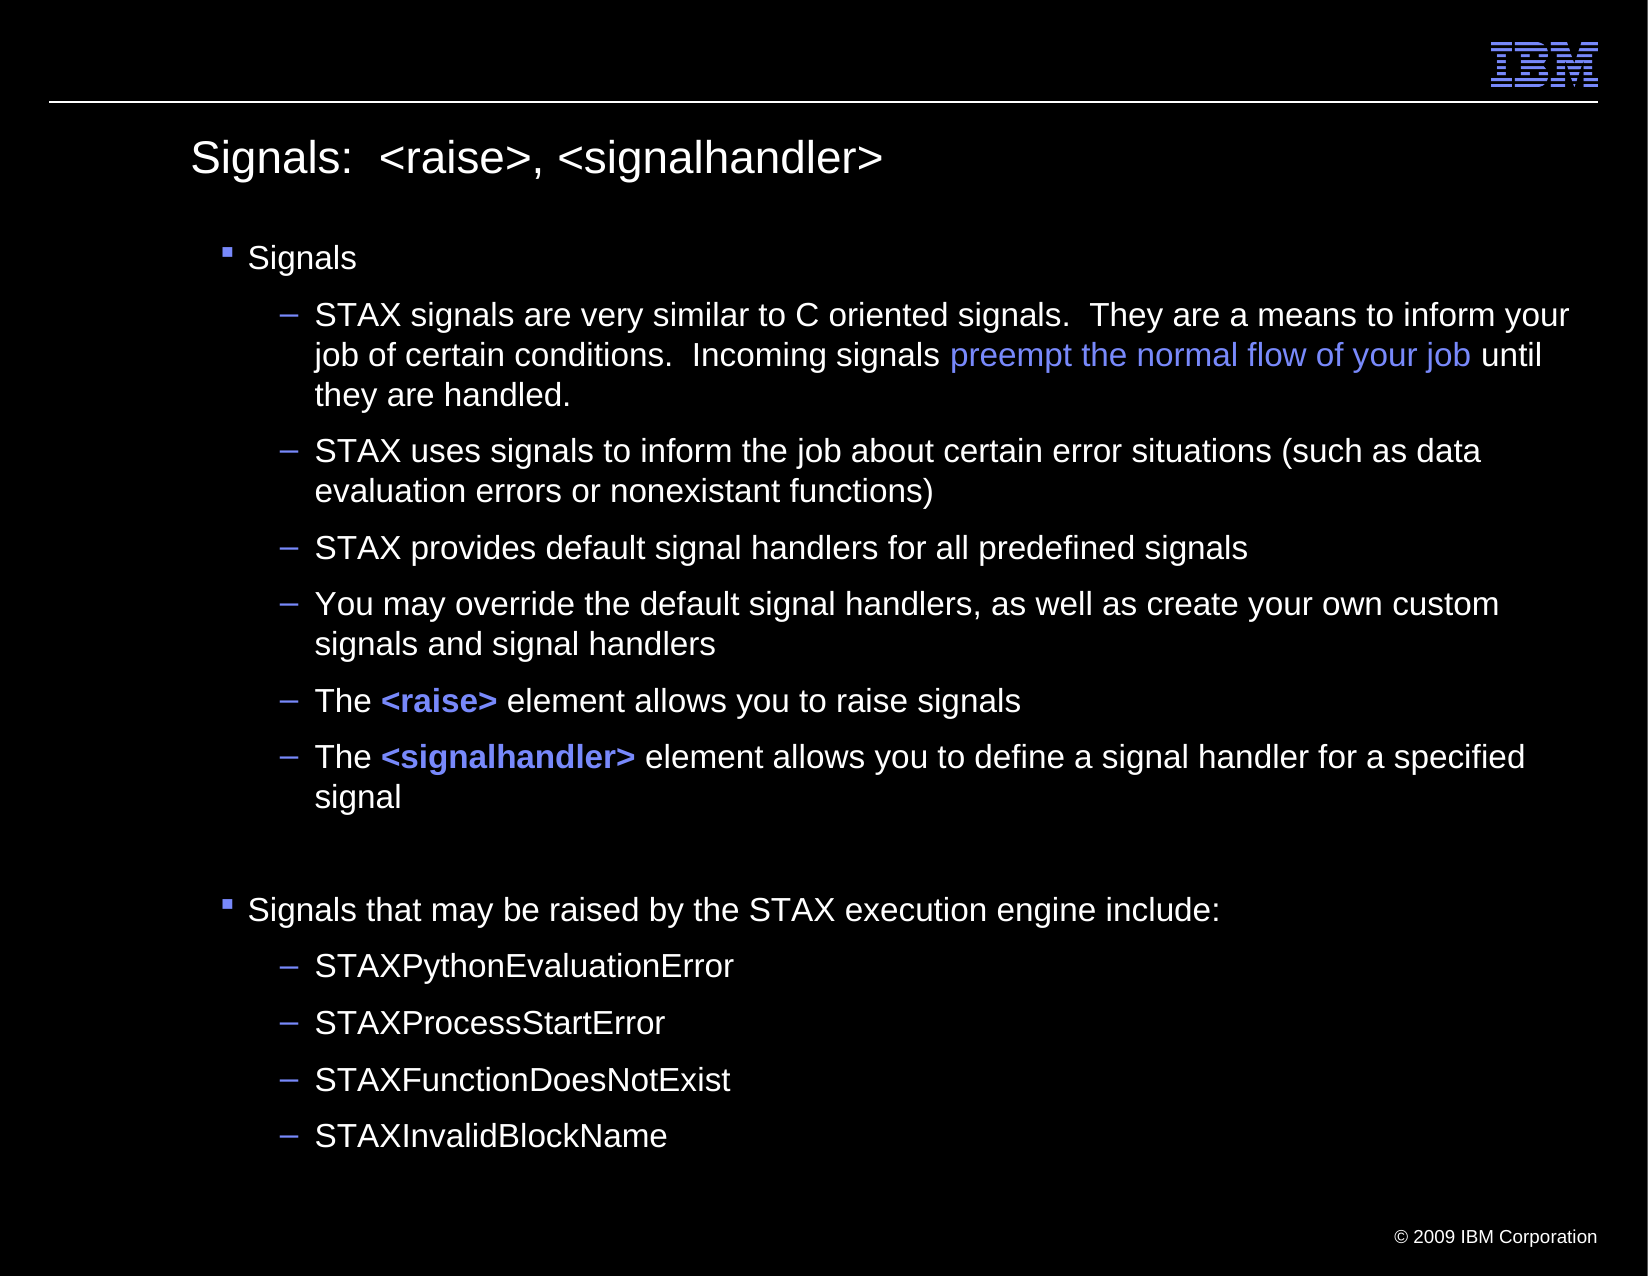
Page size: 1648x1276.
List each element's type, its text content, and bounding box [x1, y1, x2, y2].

text_box Signals STAX signals are very similar to C oriented signals. They are a means to inform your job of certain conditions. Incoming signals preempt the normal flow of your job until they are handled. STAX uses signals to inform the job about certain error situations (such as data evaluation errors or nonexistant functions) STAX provides default signal handlers for all predefined signals You may override the default signal handlers, as well as create your own custom signals and signal handlers The <raise> element allows you to raise signals The <signalhandler> element allows you to define a signal handler for a specified signal Signals that may be raised by the STAX execution engine include: STAXPythonEvaluationError STAXProcessStartError STAXFunctionDoesNotExist STAXInvalidBlockName [220, 236, 1602, 1206]
title Signals: <raise>, <signalhandler> [173, 125, 1648, 219]
picture [1491, 42, 1598, 87]
